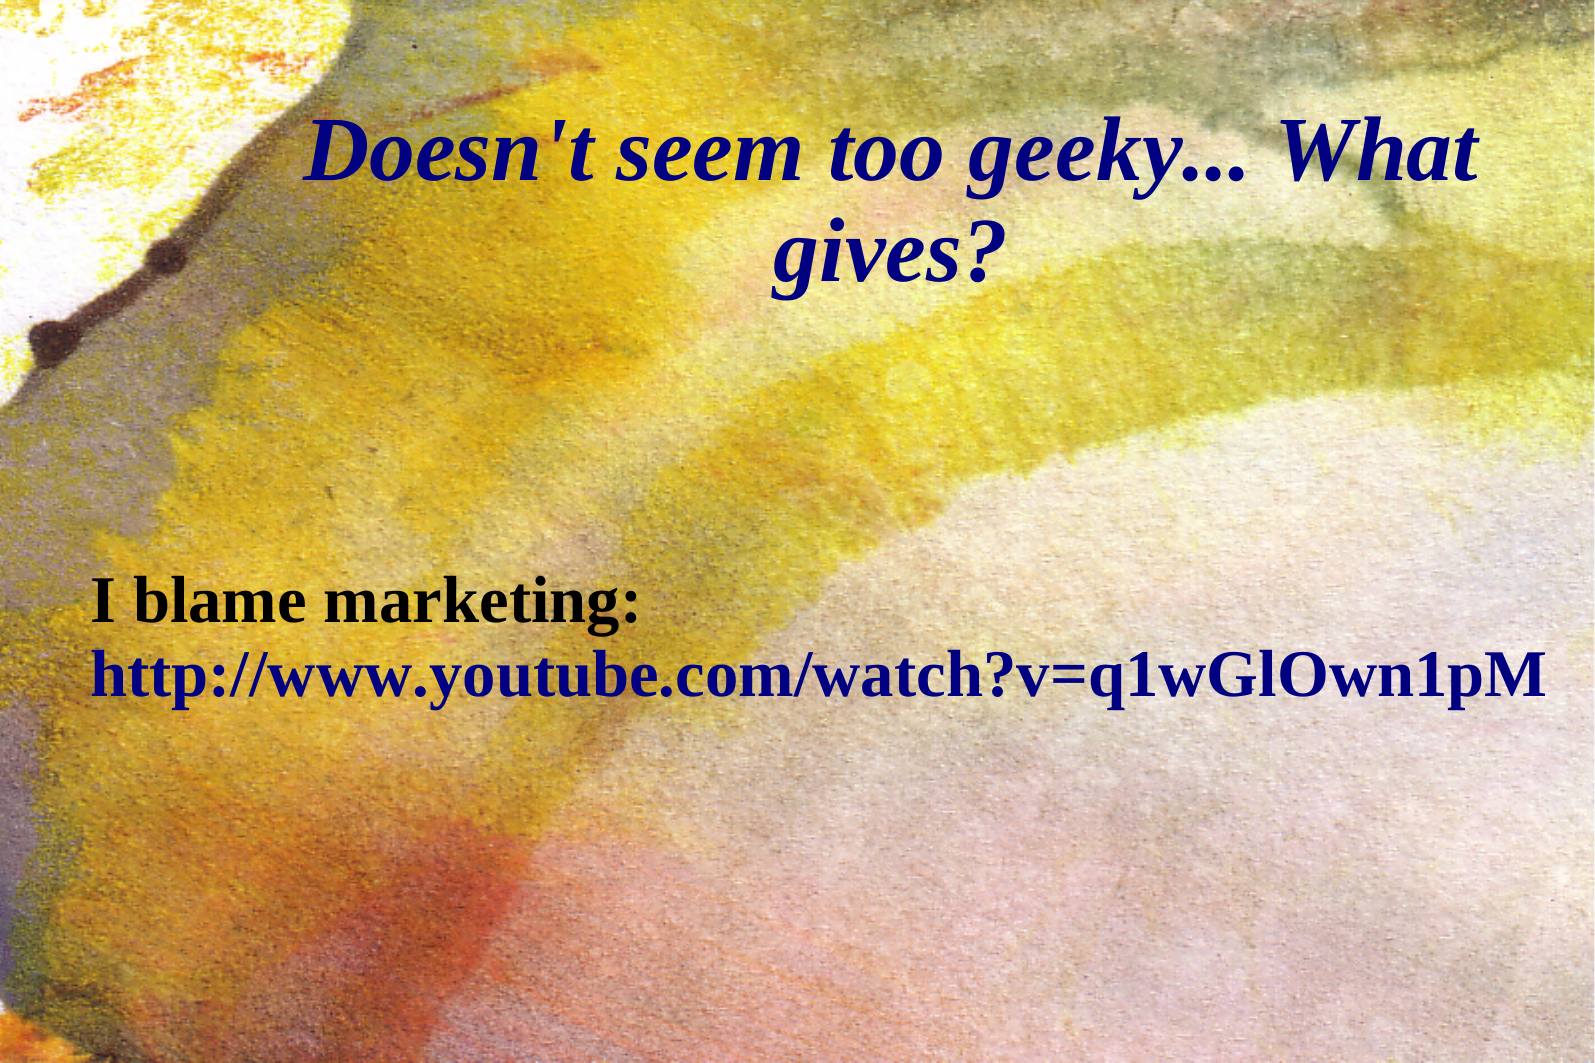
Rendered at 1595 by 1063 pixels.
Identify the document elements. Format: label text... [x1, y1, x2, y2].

picture [0, 0, 1595, 1063]
list I blame marketing: http://www.youtube.com/watch?v=q1wGlOwn1pM [19, 562, 1595, 974]
title Doesn't seem too geeky... What gives? [279, 98, 1504, 302]
